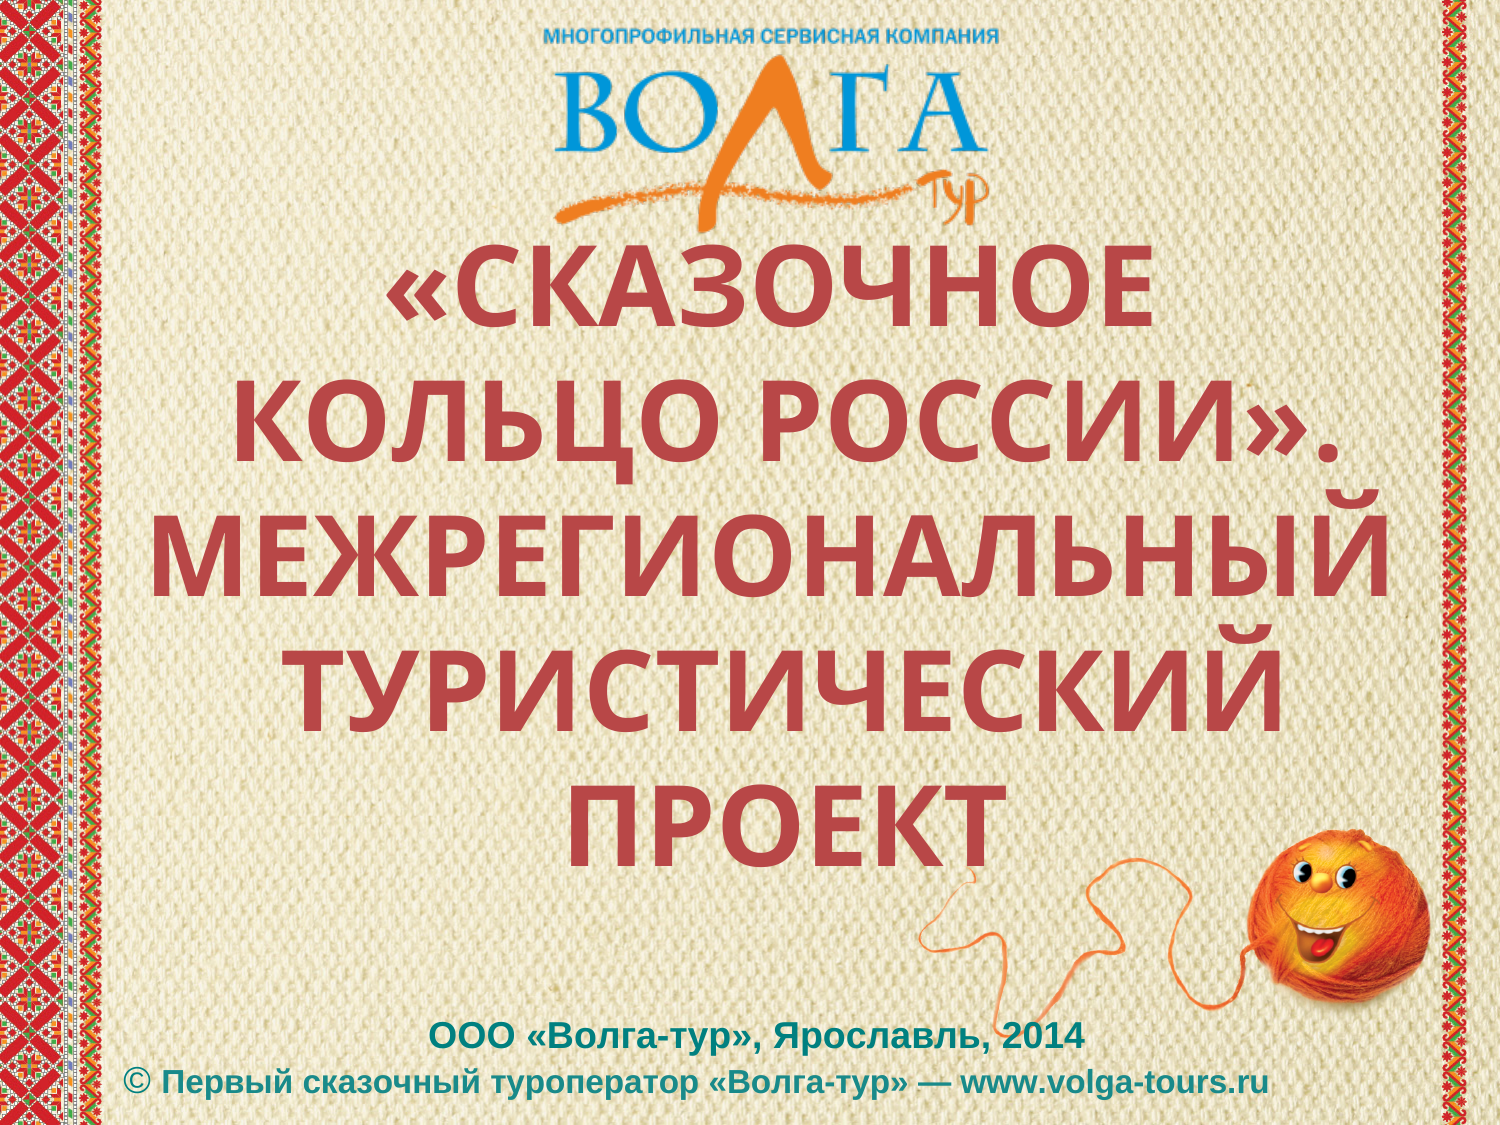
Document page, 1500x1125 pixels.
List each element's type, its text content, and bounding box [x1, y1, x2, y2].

text_box © Первый сказочный туроператор «Волга-тур» — www.volga-tours.ru [123, 1057, 1281, 1102]
text_box ООО «Волга-тур», Ярославль, 2014 [413, 1003, 1100, 1063]
text_box «СКАЗОЧНОЕ КОЛЬЦО РОССИИ». МЕЖРЕГИОНАЛЬНЫЙ ТУРИСТИЧЕСКИЙ ПРОЕКТ [76, 206, 1495, 897]
picture [0, 0, 1500, 1125]
